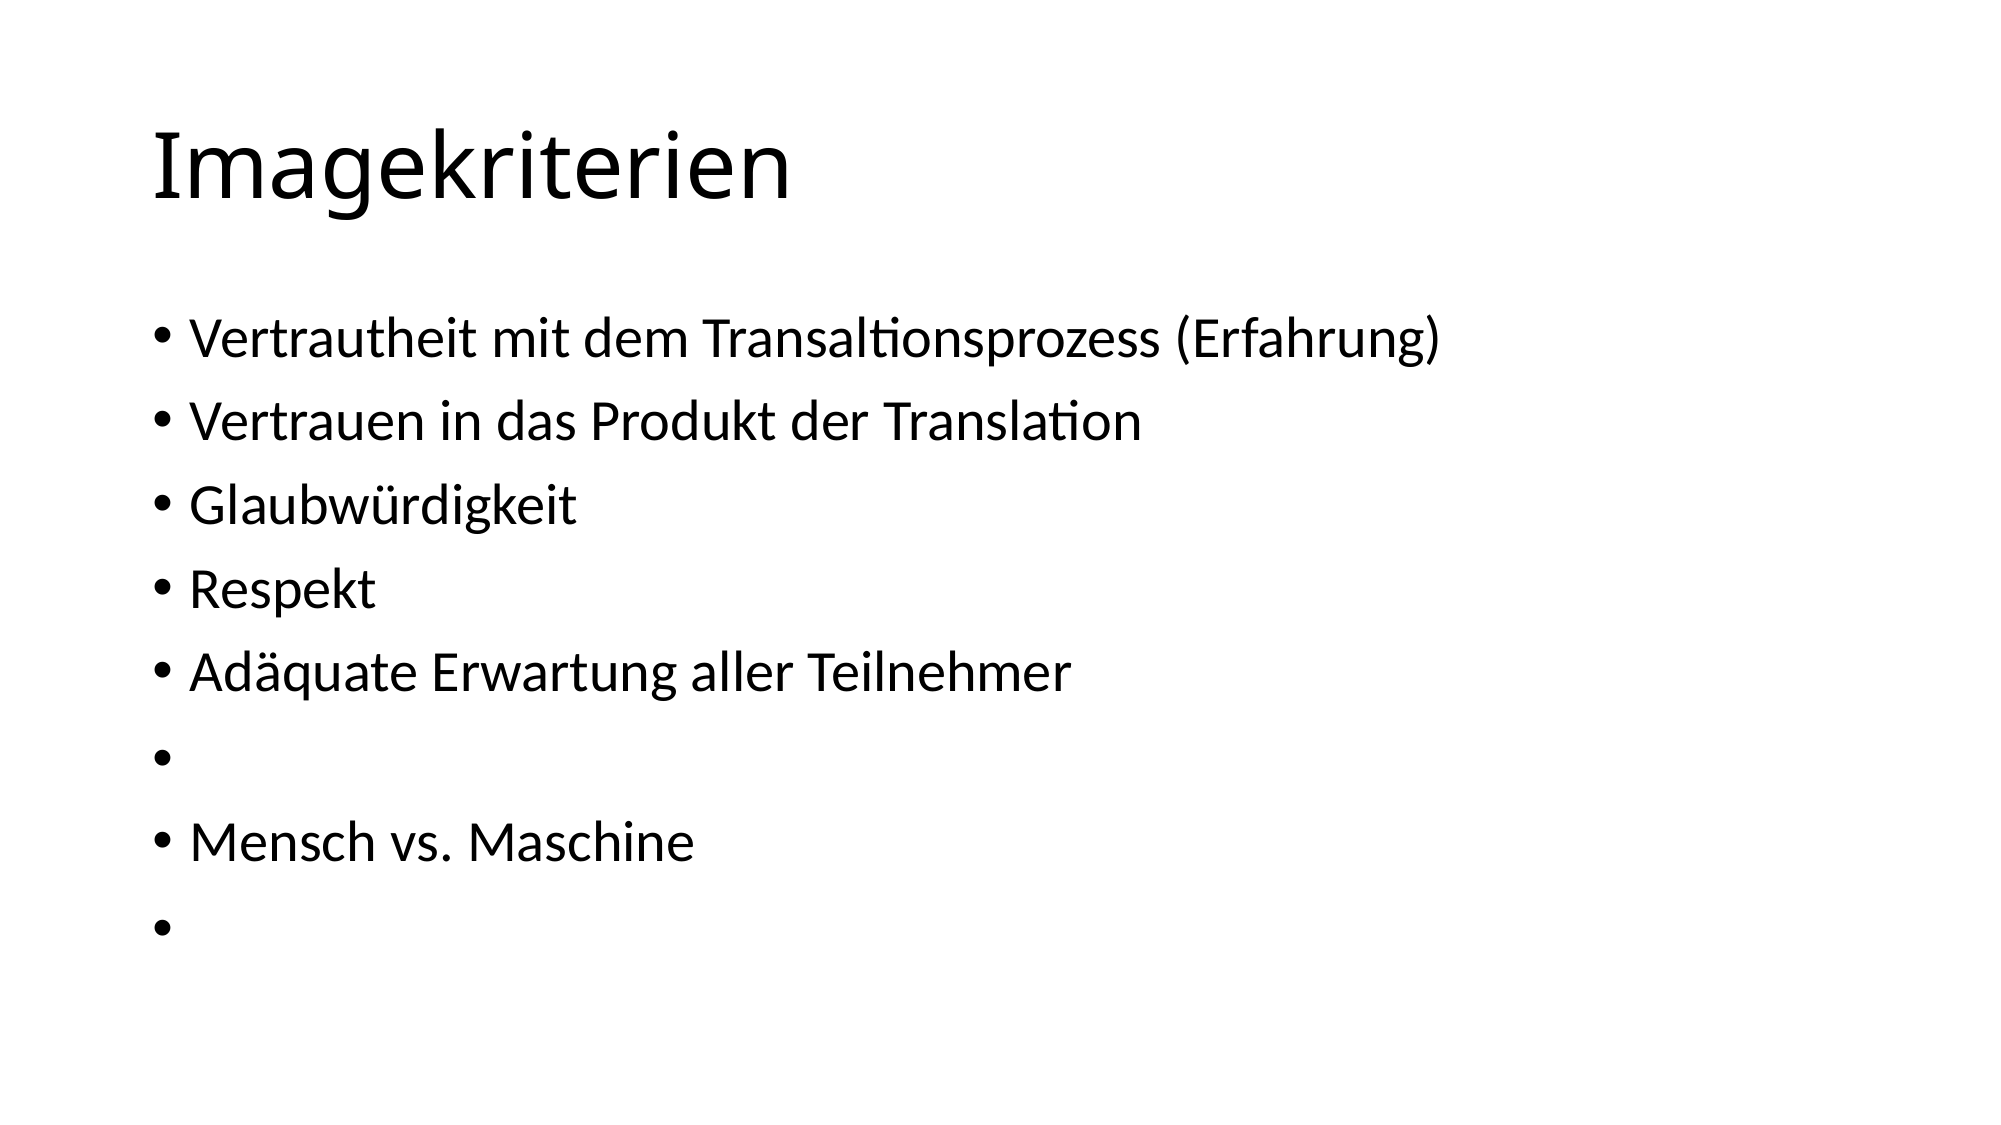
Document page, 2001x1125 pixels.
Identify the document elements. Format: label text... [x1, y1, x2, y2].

list Vertrautheit mit dem Transaltionsprozess (Erfahrung) Vertrauen in das Produkt der Translation Glaubwürdigkeit Respekt Adäquate Erwartung aller Teilnehmer Mensch vs. Maschine [137, 299, 1863, 1014]
title Imagekriterien [137, 59, 1863, 278]
